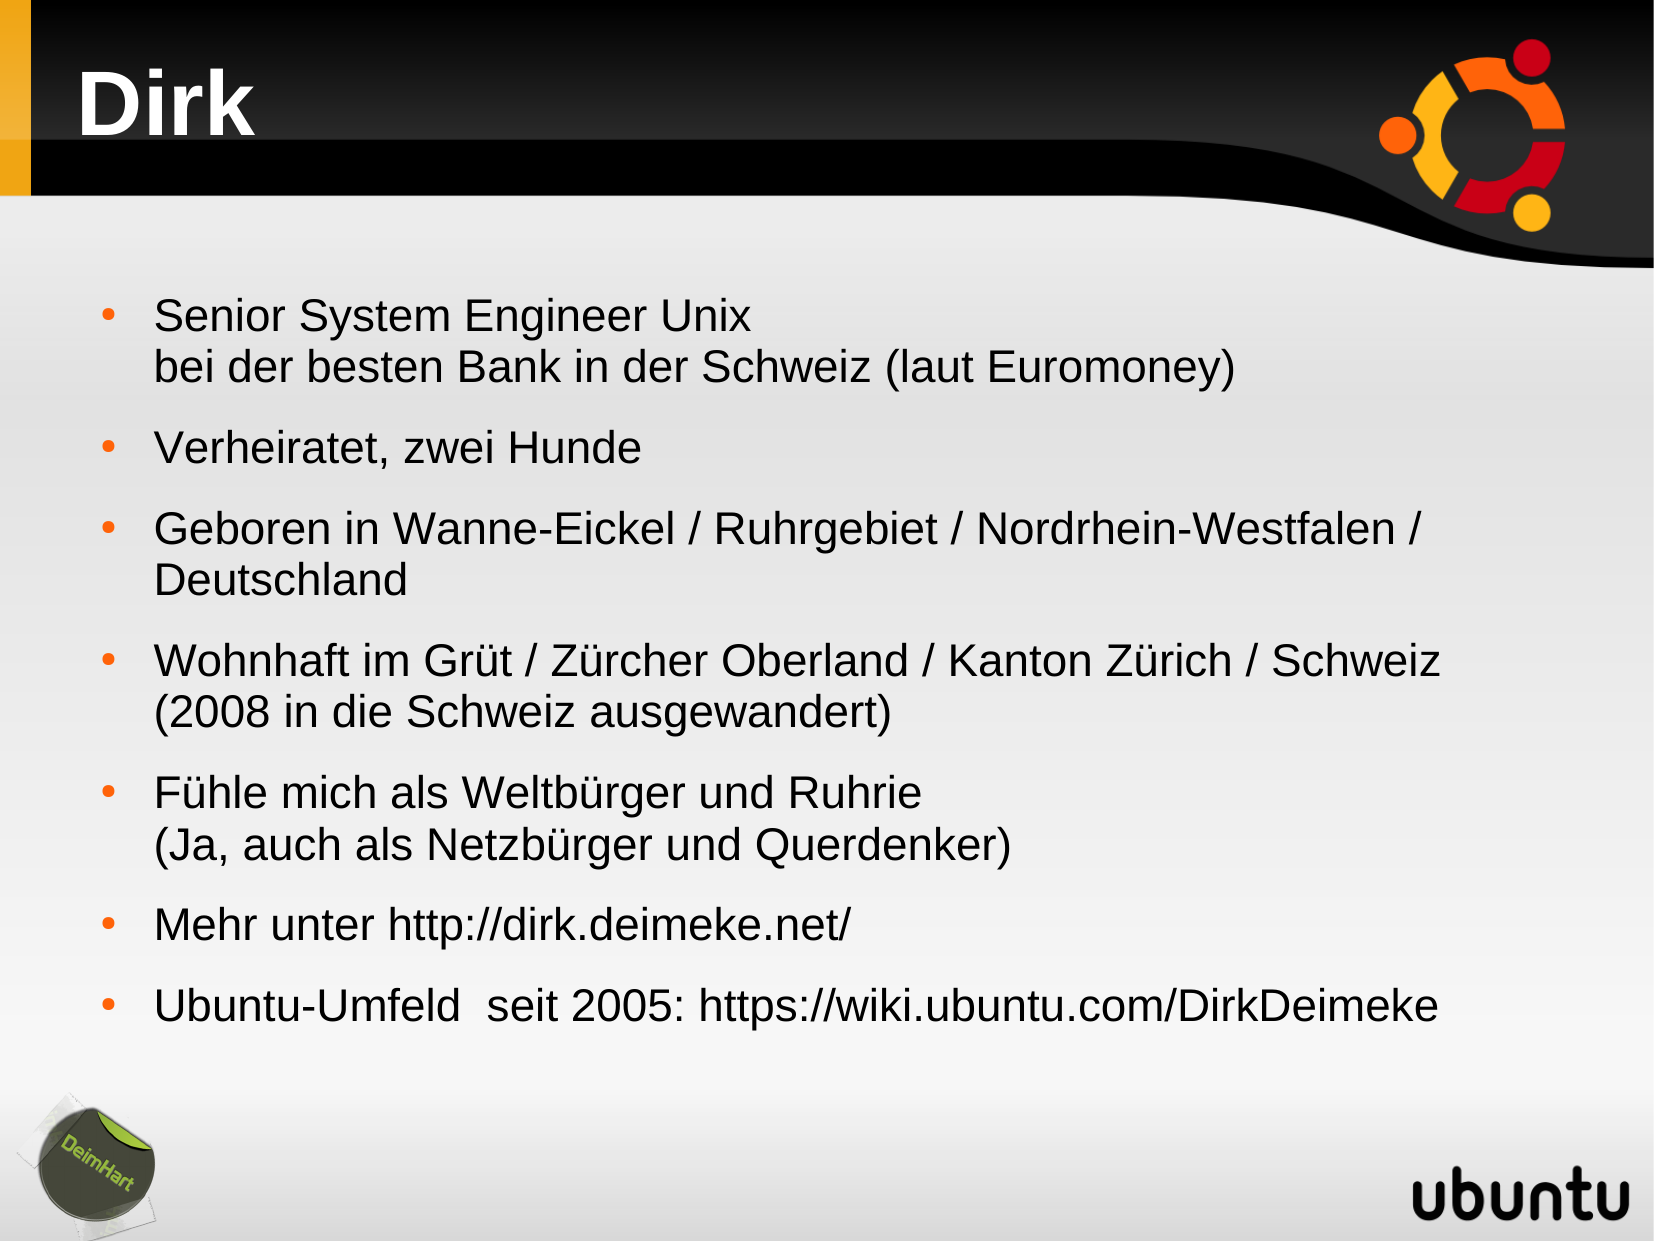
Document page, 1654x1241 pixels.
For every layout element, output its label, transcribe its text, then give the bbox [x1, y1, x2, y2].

title Dirk [76, 0, 1565, 208]
picture [0, 0, 1654, 1241]
list Senior System Engineer Unix bei der besten Bank in der Schweiz (laut Euromoney) Verheiratet, zwei Hunde Geboren in Wanne-Eickel / Ruhrgebiet / Nordrhein-Westfalen / Deutschland Wohnhaft im Grüt / Zürcher Oberland / Kanton Zürich / Schweiz (2008 in die Schweiz ausgewandert) Fühle mich als Weltbürger und Ruhrie (Ja, auch als Netzbürger und Querdenker) Mehr unter http://dirk.deimeke.net/ Ubuntu-Umfeld seit 2005: https://wiki.ubuntu.com/DirkDeimeke [82, 290, 1571, 1109]
